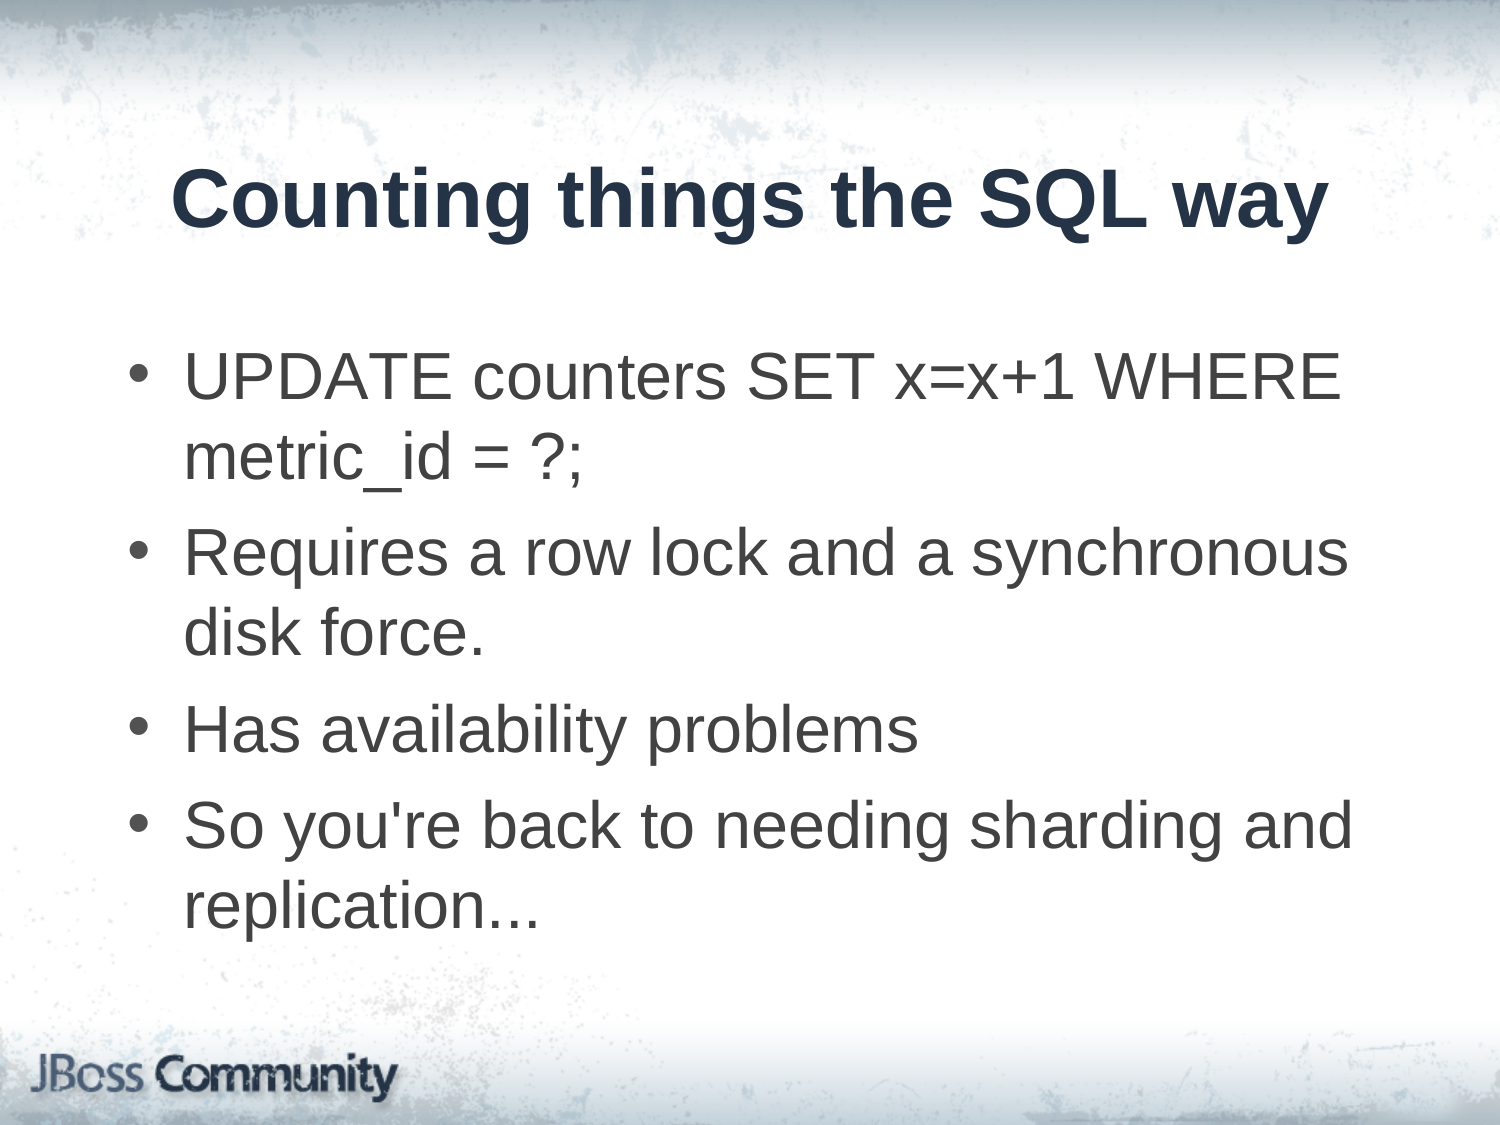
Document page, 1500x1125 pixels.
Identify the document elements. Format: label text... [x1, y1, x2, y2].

list UPDATE counters SET x=x+1 WHERE metric_id = ?; Requires a row lock and a synchronous disk force. Has availability problems So you're back to needing sharding and replication... [112, 324, 1388, 1083]
title Counting things the SQL way [112, 76, 1388, 312]
picture [0, 0, 1500, 1125]
